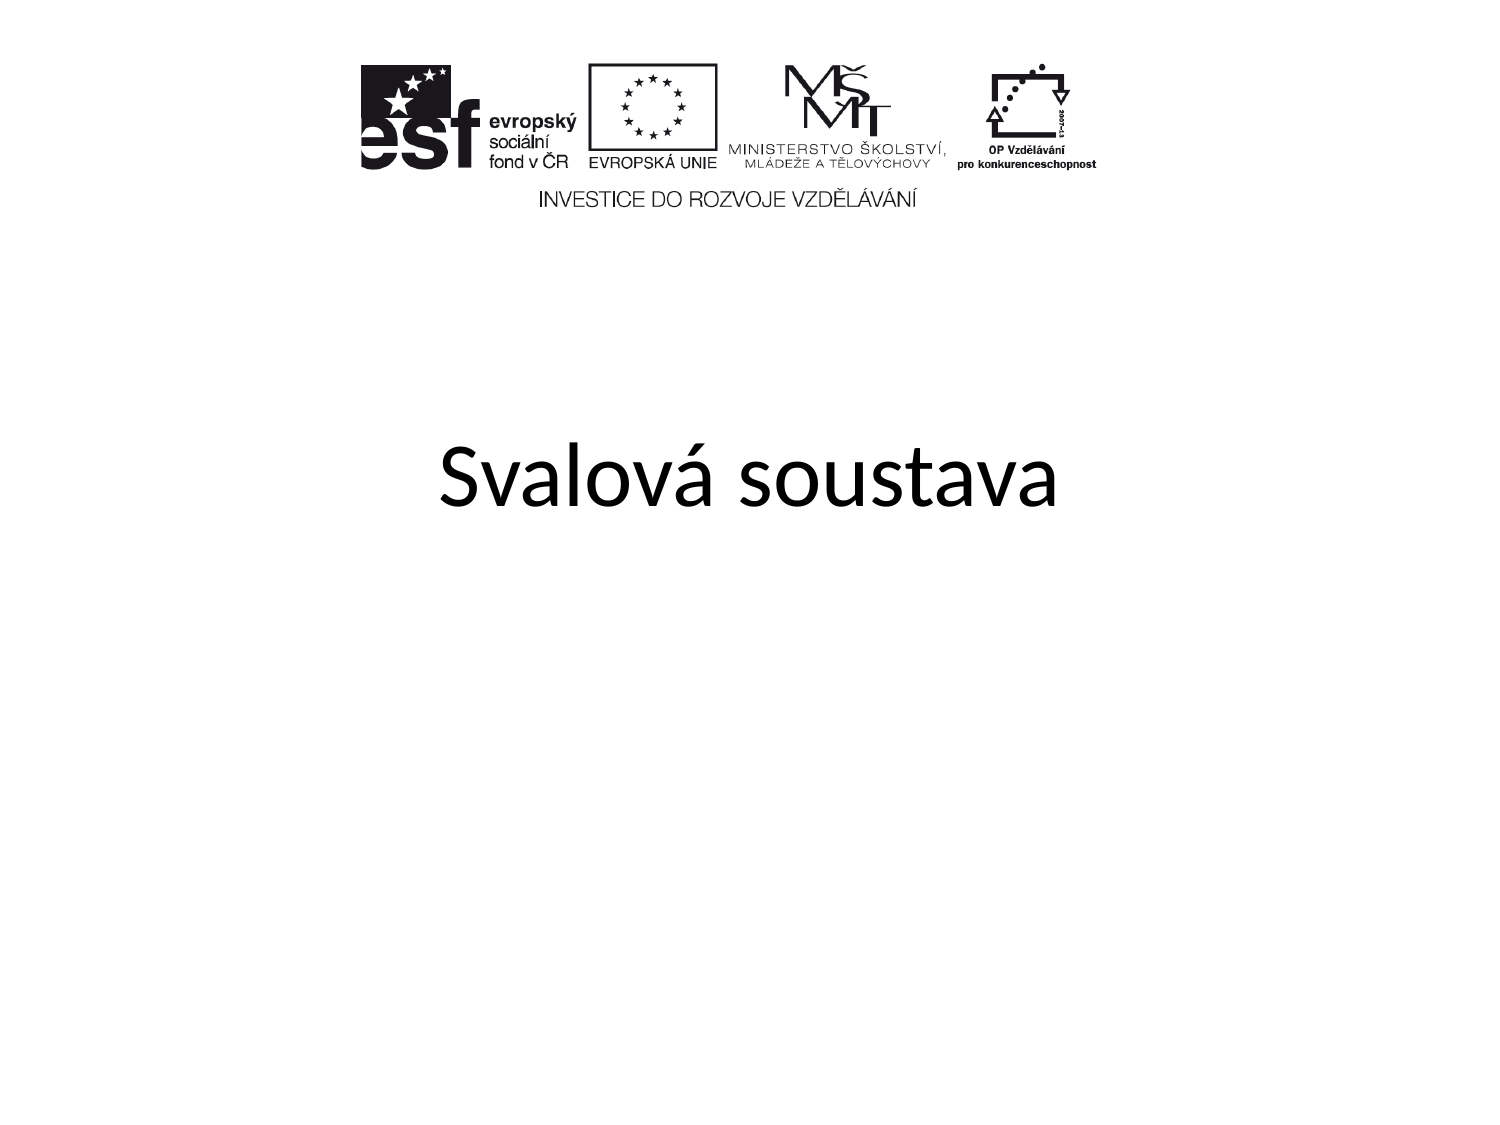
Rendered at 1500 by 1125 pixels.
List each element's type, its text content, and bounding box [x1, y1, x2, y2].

title Svalová soustava [112, 349, 1388, 591]
picture [345, 51, 1117, 220]
